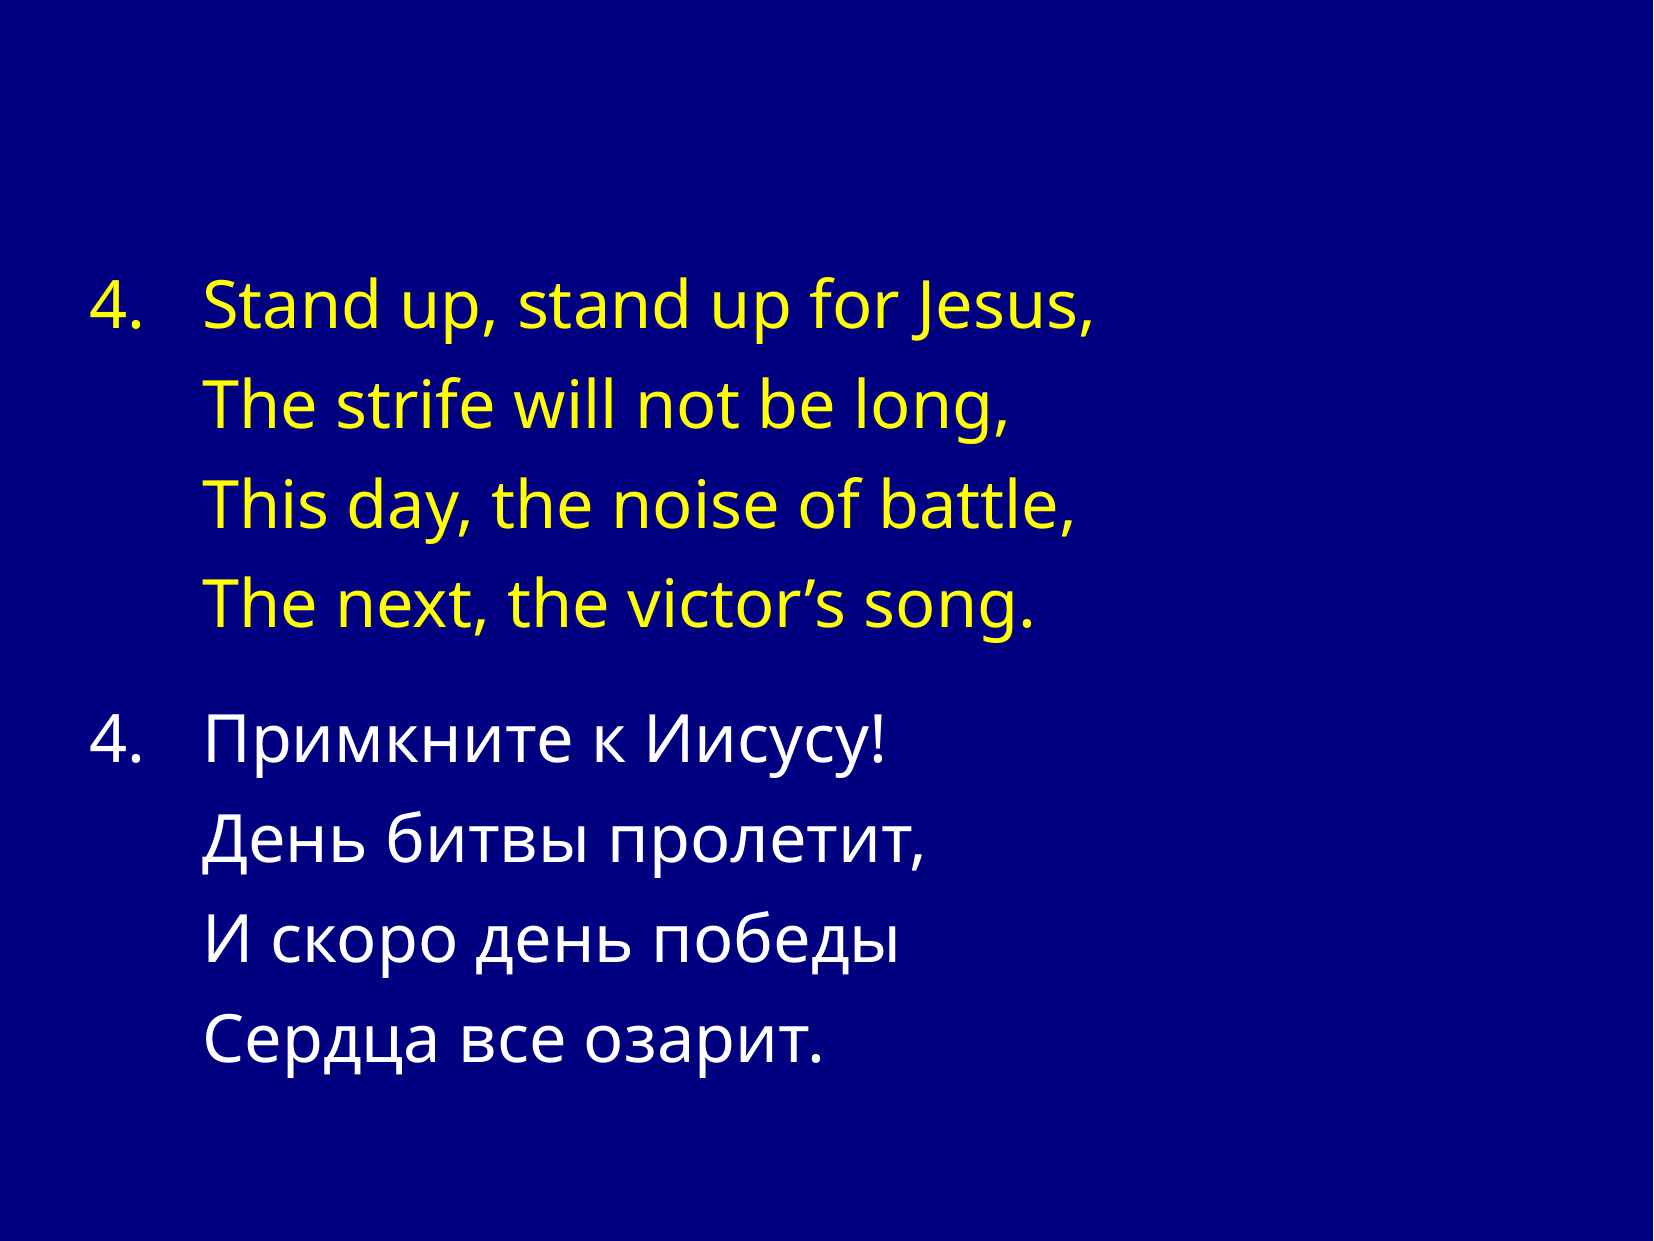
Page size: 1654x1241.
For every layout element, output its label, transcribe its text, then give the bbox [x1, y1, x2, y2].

text_box 4. Примкните к Иисусу! День битвы пролетит, И скоро день победы Сердца все озарит. [75, 675, 1576, 1163]
text_box 4. Stand up, stand up for Jesus, The strife will not be long, This day, the noise of battle, The next, the victor’s song. [75, 150, 1576, 638]
